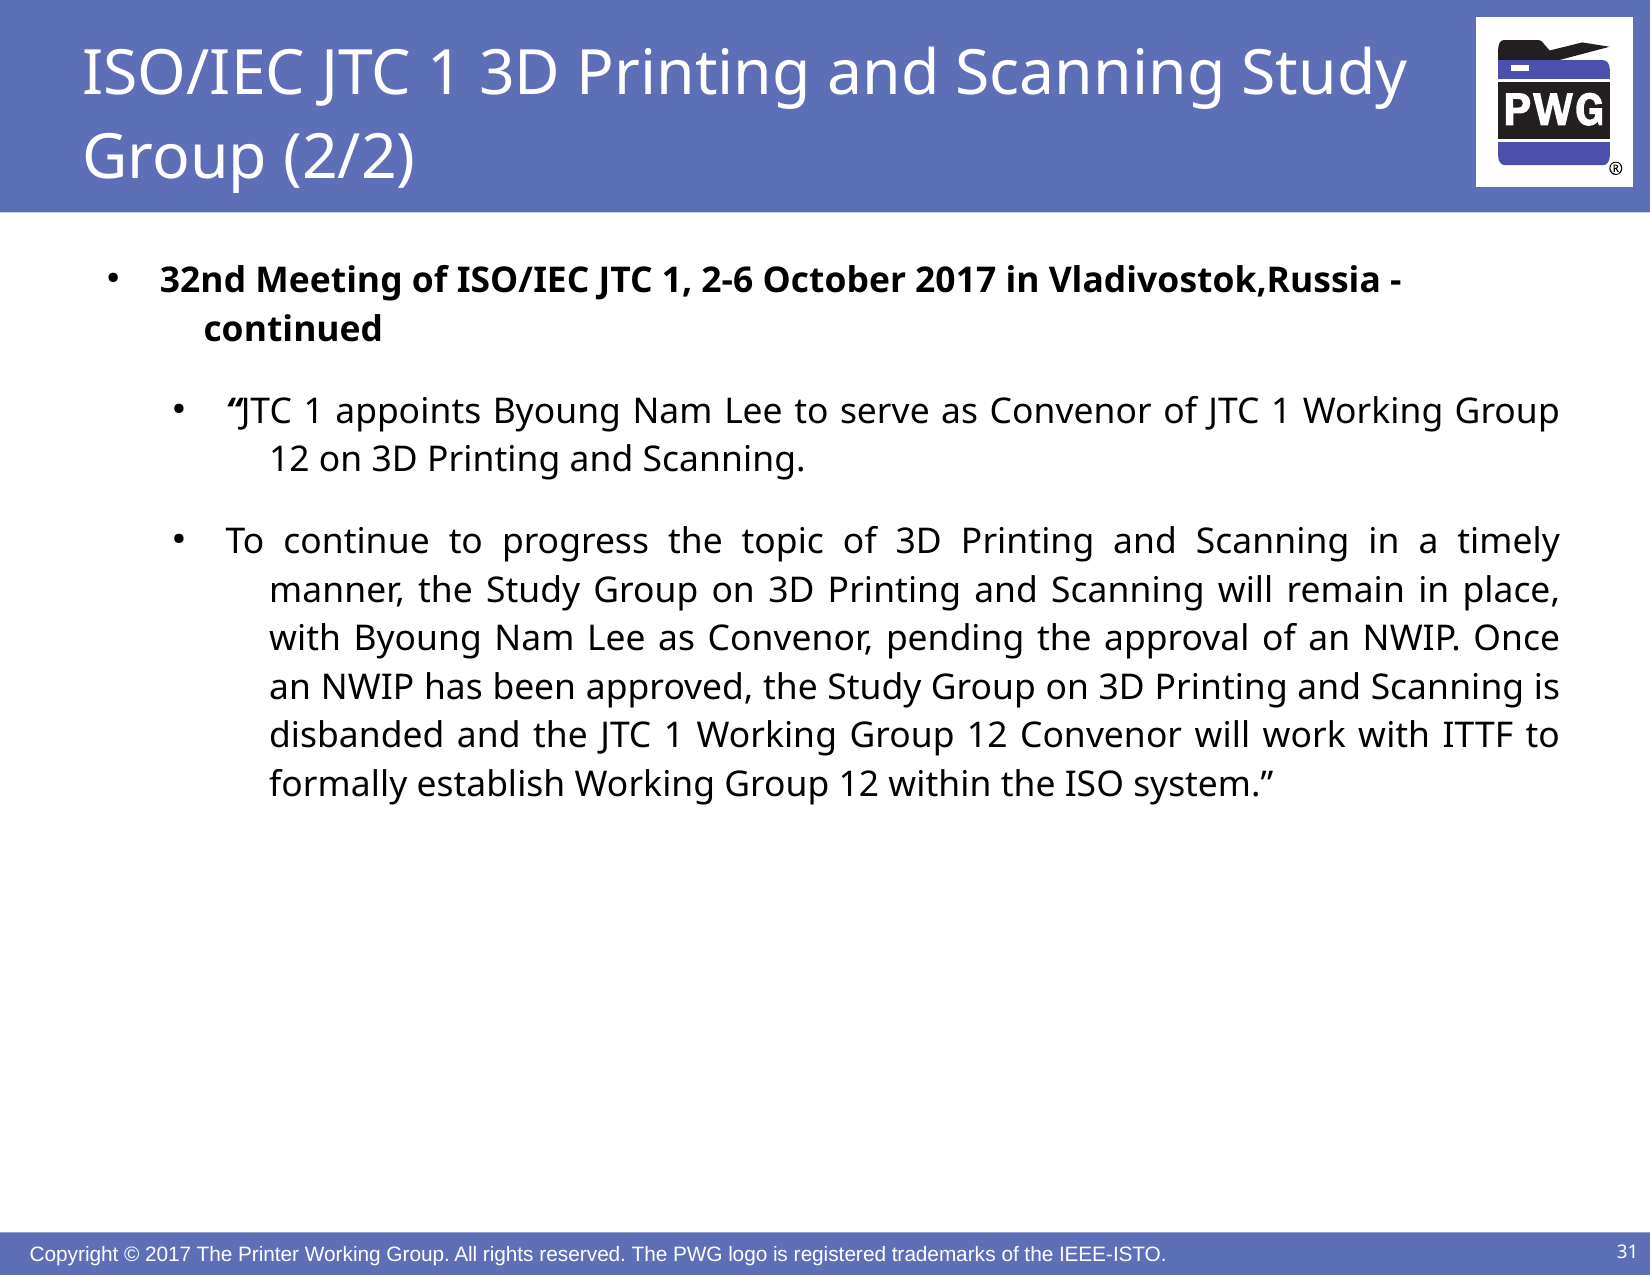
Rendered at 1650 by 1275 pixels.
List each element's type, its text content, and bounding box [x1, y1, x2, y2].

list 32nd Meeting of ISO/IEC JTC 1, 2-6 October 2017 in Vladivostok,Russia - continued “JTC 1 appoints Byoung Nam Lee to serve as Convenor of JTC 1 Working Group 12 on 3D Printing and Scanning. To continue to progress the topic of 3D Printing and Scanning in a timely manner, the Study Group on 3D Printing and Scanning will remain in place, with Byoung Nam Lee as Convenor, pending the approval of an NWIP. Once an NWIP has been approved, the Study Group on 3D Printing and Scanning is disbanded and the JTC 1 Working Group 12 Convenor will work with ITTF to formally establish Working Group 12 within the ISO system.” [82, 254, 1568, 1201]
title ISO/IEC JTC 1 3D Printing and Scanning Study Group (2/2) [82, 8, 1449, 198]
